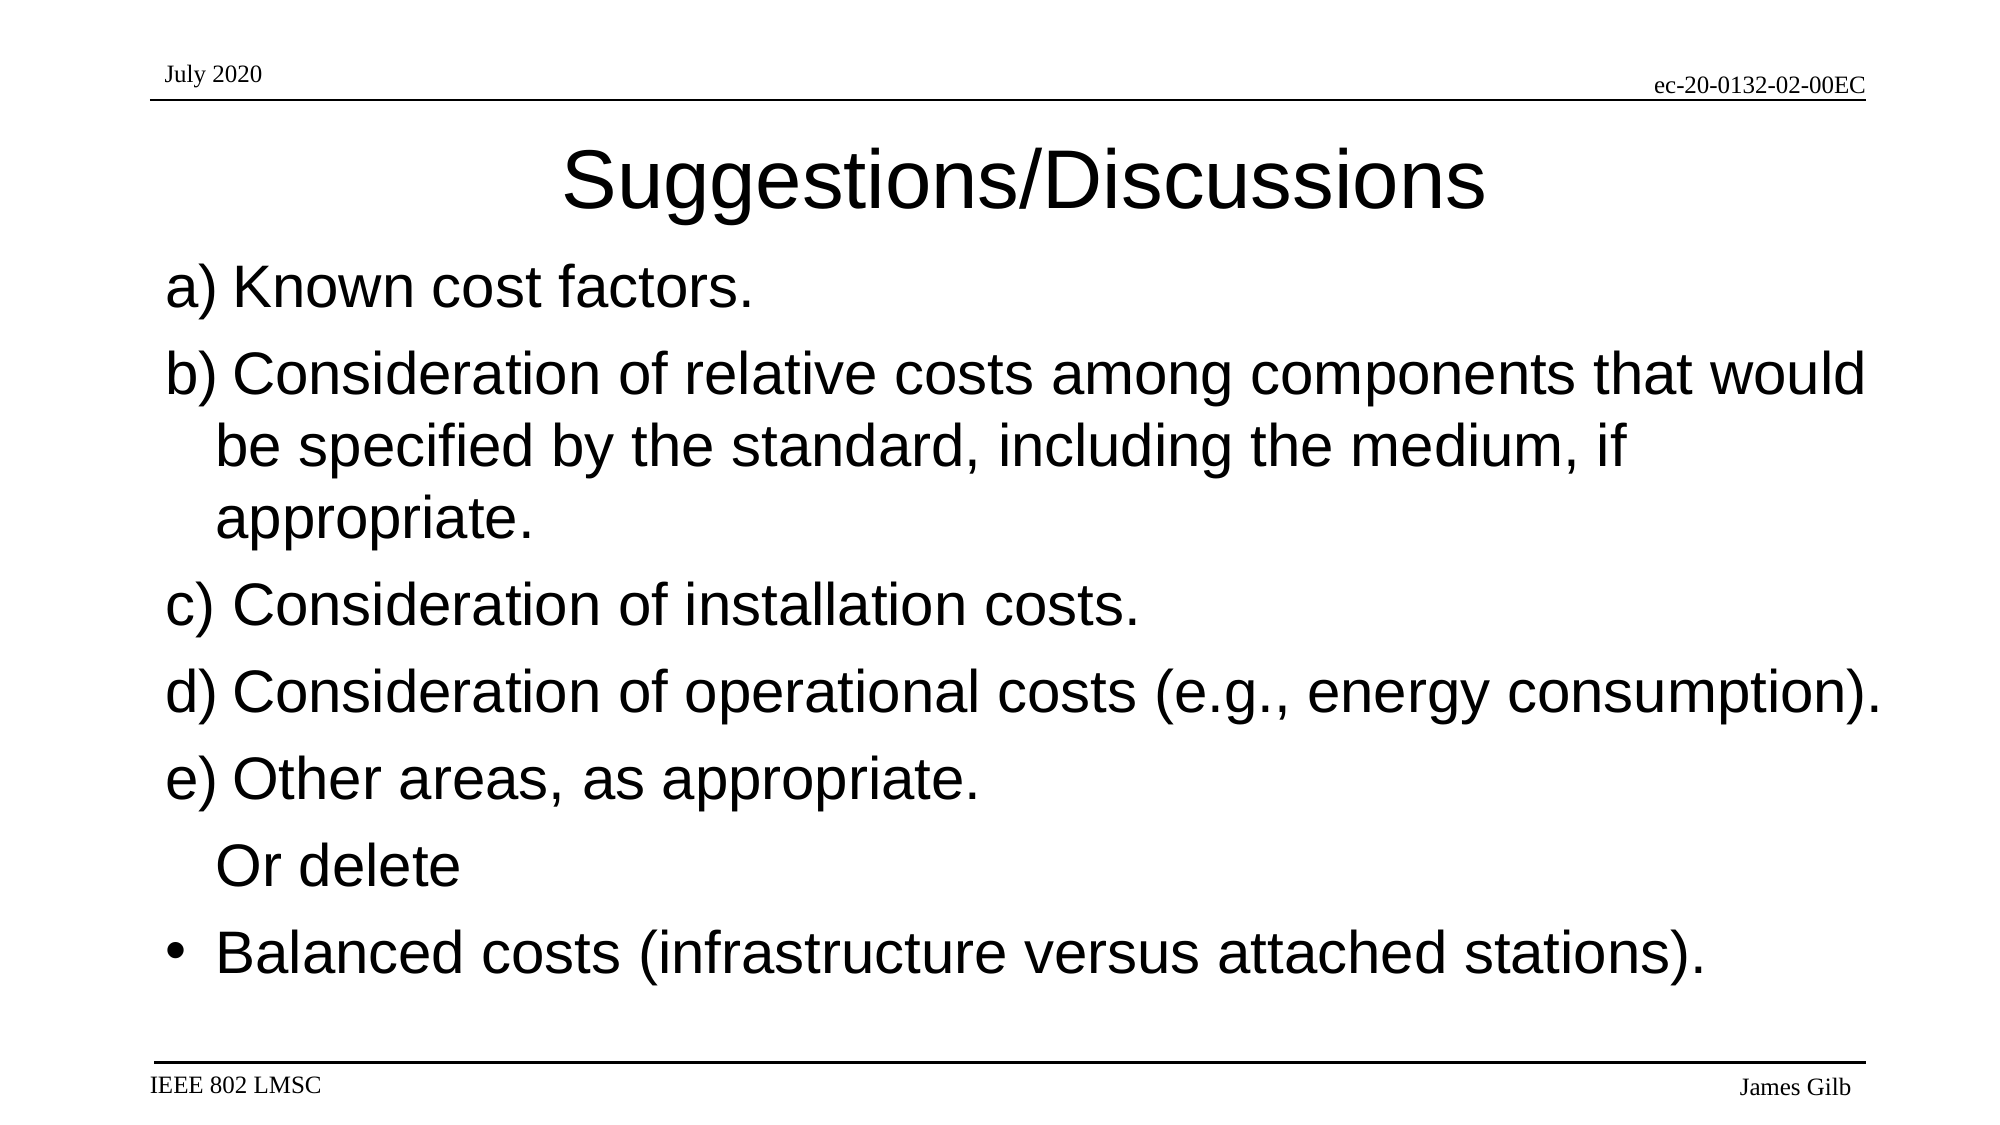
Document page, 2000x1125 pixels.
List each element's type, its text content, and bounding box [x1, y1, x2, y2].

list Known cost factors. Consideration of relative costs among components that would be specified by the standard, including the medium, if appropriate. Consideration of installation costs. Consideration of operational costs (e.g., energy consumption). Other areas, as appropriate. Or delete Balanced costs (infrastructure versus attached stations). [149, 239, 1900, 1051]
title Suggestions/Discussions [149, 112, 1900, 238]
